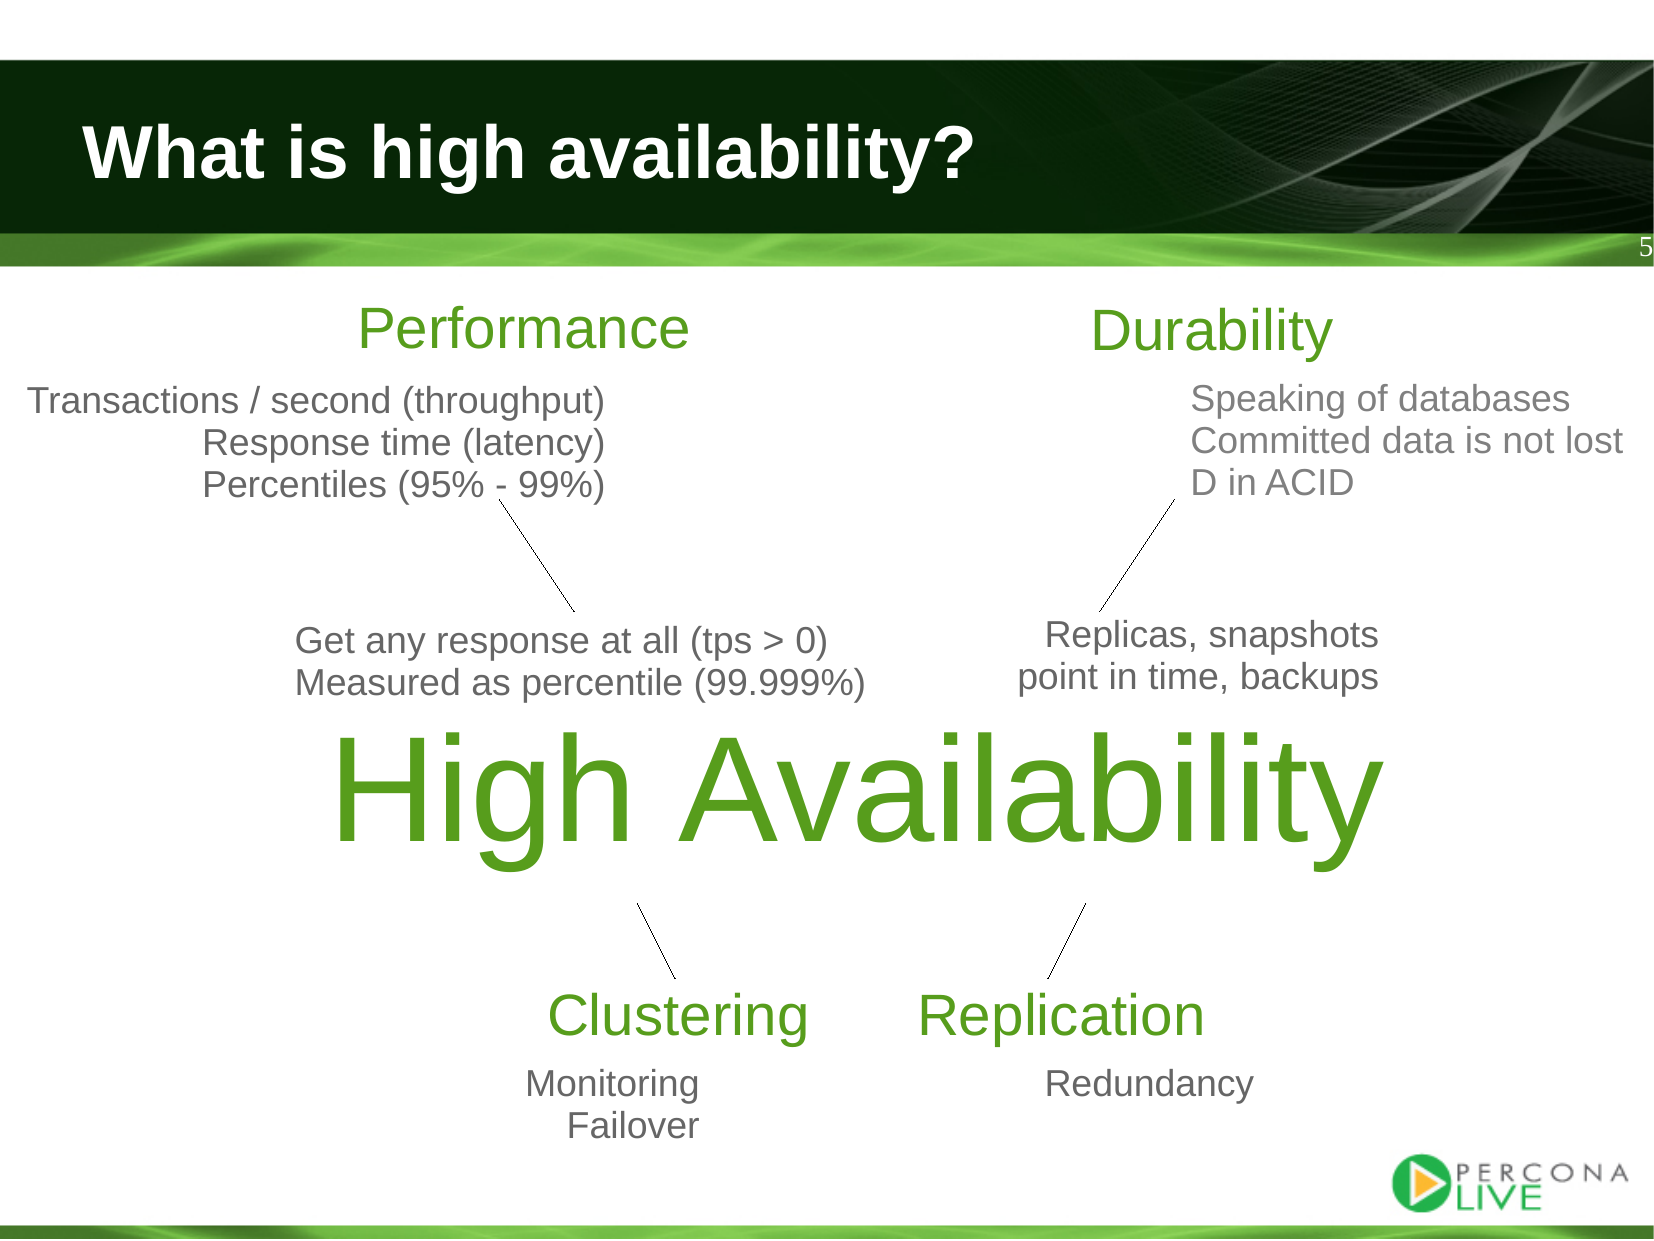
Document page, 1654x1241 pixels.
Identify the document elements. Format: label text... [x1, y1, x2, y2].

text_box Durability [1075, 290, 1654, 371]
title What is high availability? [82, 49, 1571, 257]
text_box Performance [342, 288, 1059, 385]
text_box Clustering [532, 975, 833, 1072]
picture [0, 1, 1654, 1239]
text_box Replicas, snapshots point in time, backups [1002, 605, 1395, 723]
text_box Monitoring Failover [510, 1055, 749, 1182]
text_box High Availability [313, 697, 1400, 896]
text_box Transactions / second (throughput) Response time (latency) Percentiles (95% - 99%) [11, 372, 621, 525]
text_box Redundancy [1029, 1055, 1289, 1168]
text_box Replication [902, 975, 1233, 1072]
text_box Get any response at all (tps > 0) Measured as percentile (99.999%) [279, 611, 881, 729]
text_box Speaking of databases Committed data is not lost D in ACID [1175, 370, 1639, 523]
